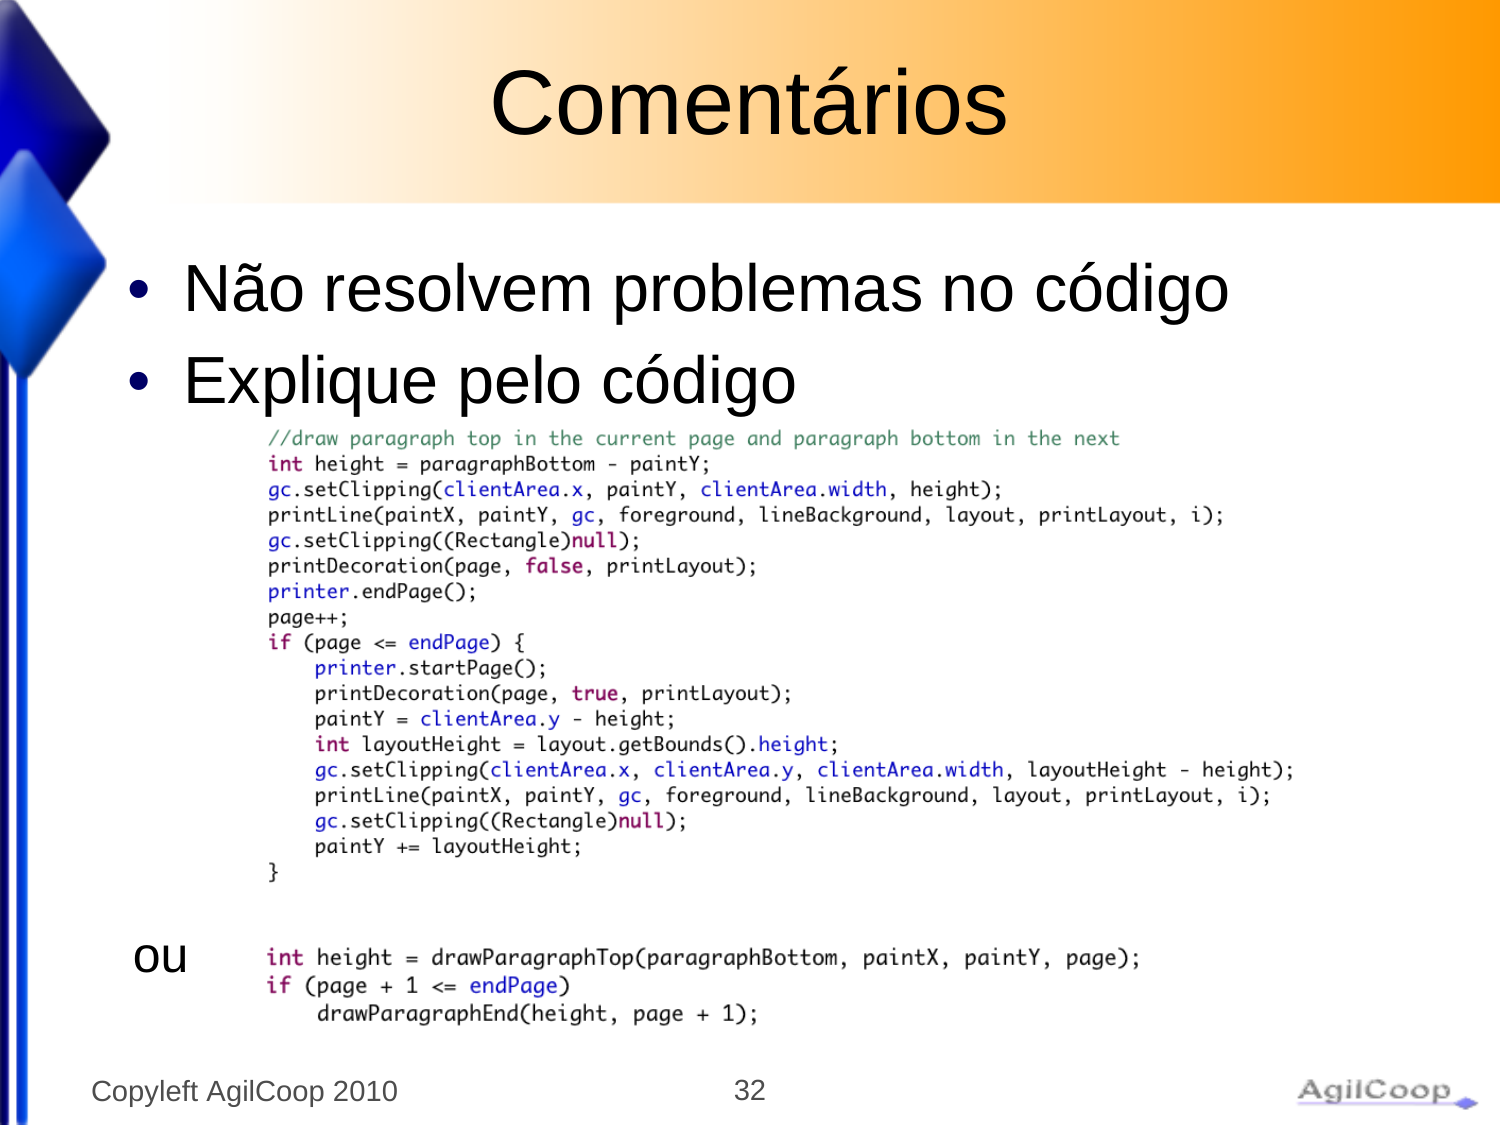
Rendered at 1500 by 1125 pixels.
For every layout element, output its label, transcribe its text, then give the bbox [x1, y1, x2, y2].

text_box ou [118, 915, 207, 991]
picture [0, 0, 1500, 1125]
title Comentários [75, 8, 1426, 197]
list Não resolvem problemas no código Explique pelo código [112, 243, 1426, 1006]
